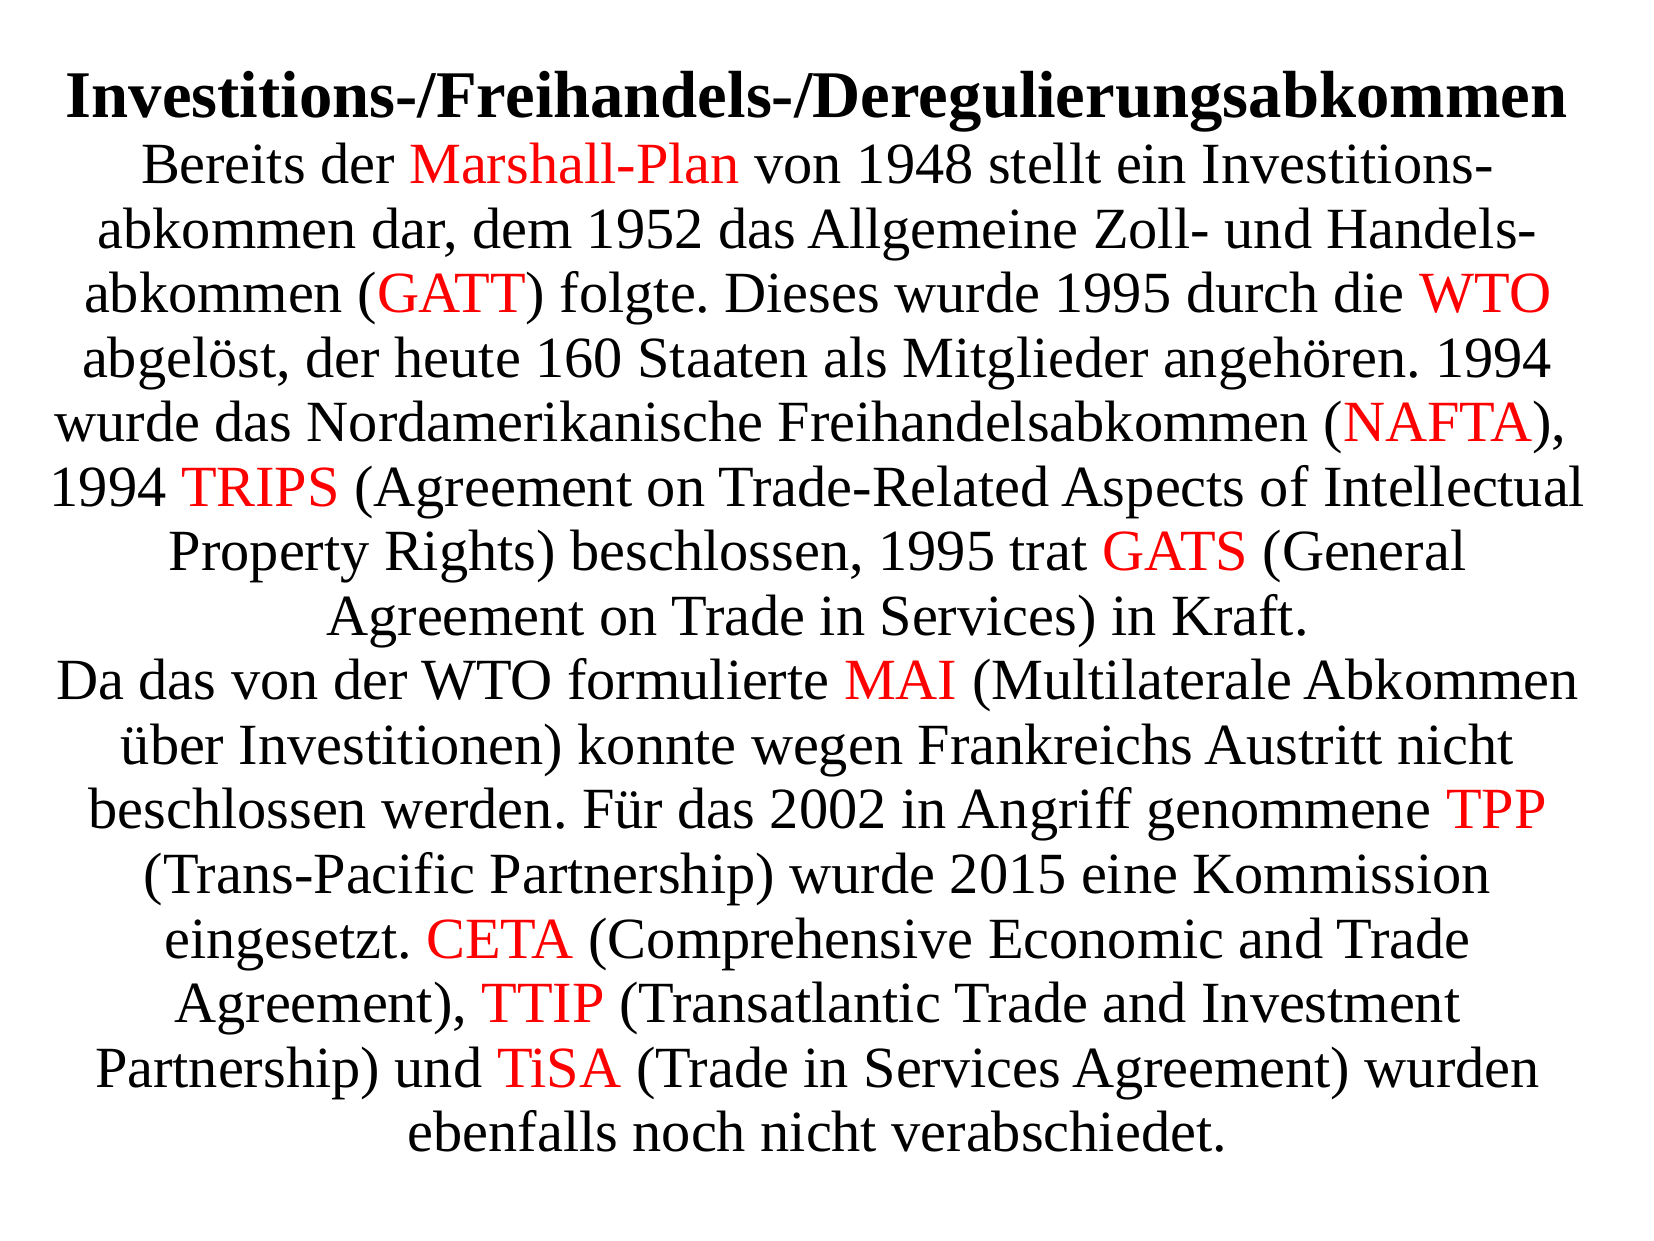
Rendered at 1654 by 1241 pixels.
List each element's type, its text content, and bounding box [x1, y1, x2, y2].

text_box Investitions-/Freihandels-/Deregulierungsabkommen Bereits der Marshall-Plan von 1948 stellt ein Investitions-abkommen dar, dem 1952 das Allgemeine Zoll- und Handels-abkommen (GATT) folgte. Dieses wurde 1995 durch die WTO abgelöst, der heute 160 Staaten als Mitglieder angehören. 1994 wurde das Nordamerikanische Freihandelsabkommen (NAFTA), 1994 TRIPS (Agreement on Trade-Related Aspects of Intellectual Property Rights) beschlossen, 1995 trat GATS (General Agreement on Trade in Services) in Kraft. Da das von der WTO formulierte MAI (Multilaterale Abkommen über Investitionen) konnte wegen Frankreichs Austritt nicht beschlossen werden. Für das 2002 in Angriff genommene TPP (Trans-Pacific Partnership) wurde 2015 eine Kommission eingesetzt. CETA (Comprehensive Economic and Trade Agreement), TTIP (Transatlantic Trade and Investment Partnership) und TiSA (Trade in Services Agreement) wurden ebenfalls noch nicht verabschiedet. [34, 50, 1620, 1172]
